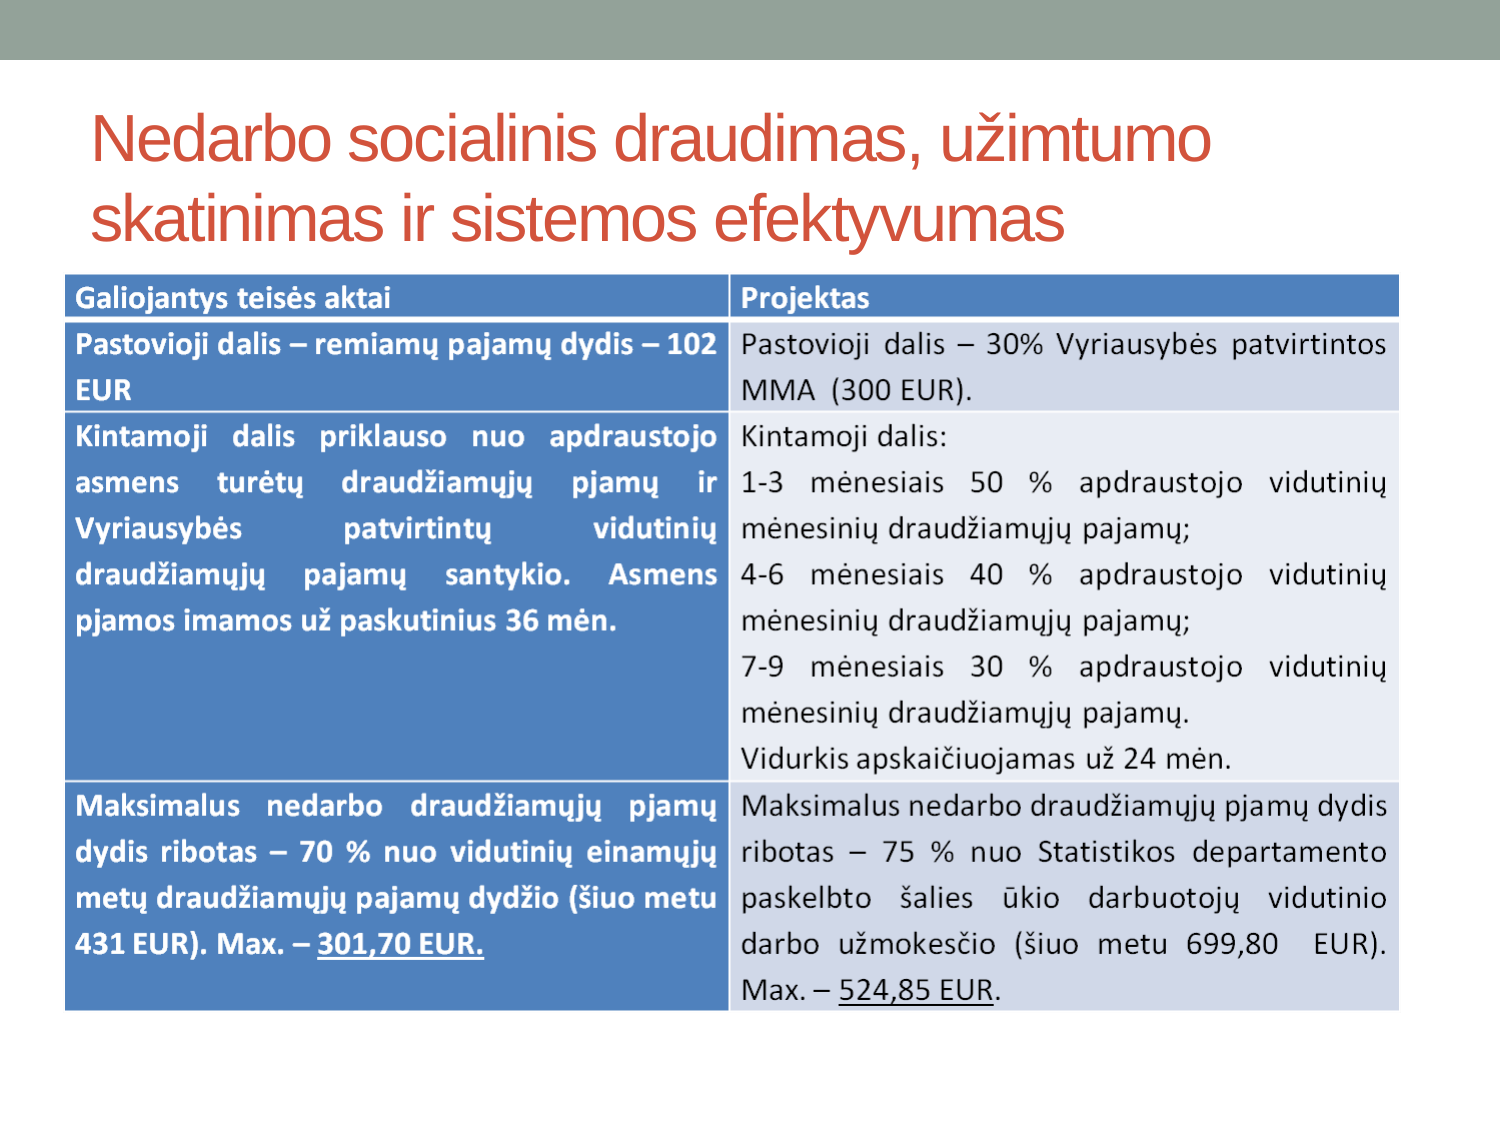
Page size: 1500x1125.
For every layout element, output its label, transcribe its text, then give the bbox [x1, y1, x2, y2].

title Nedarbo socialinis draudimas, užimtumo skatinimas ir sistemos efektyvumas [75, 87, 1426, 251]
picture [52, 262, 1412, 1024]
